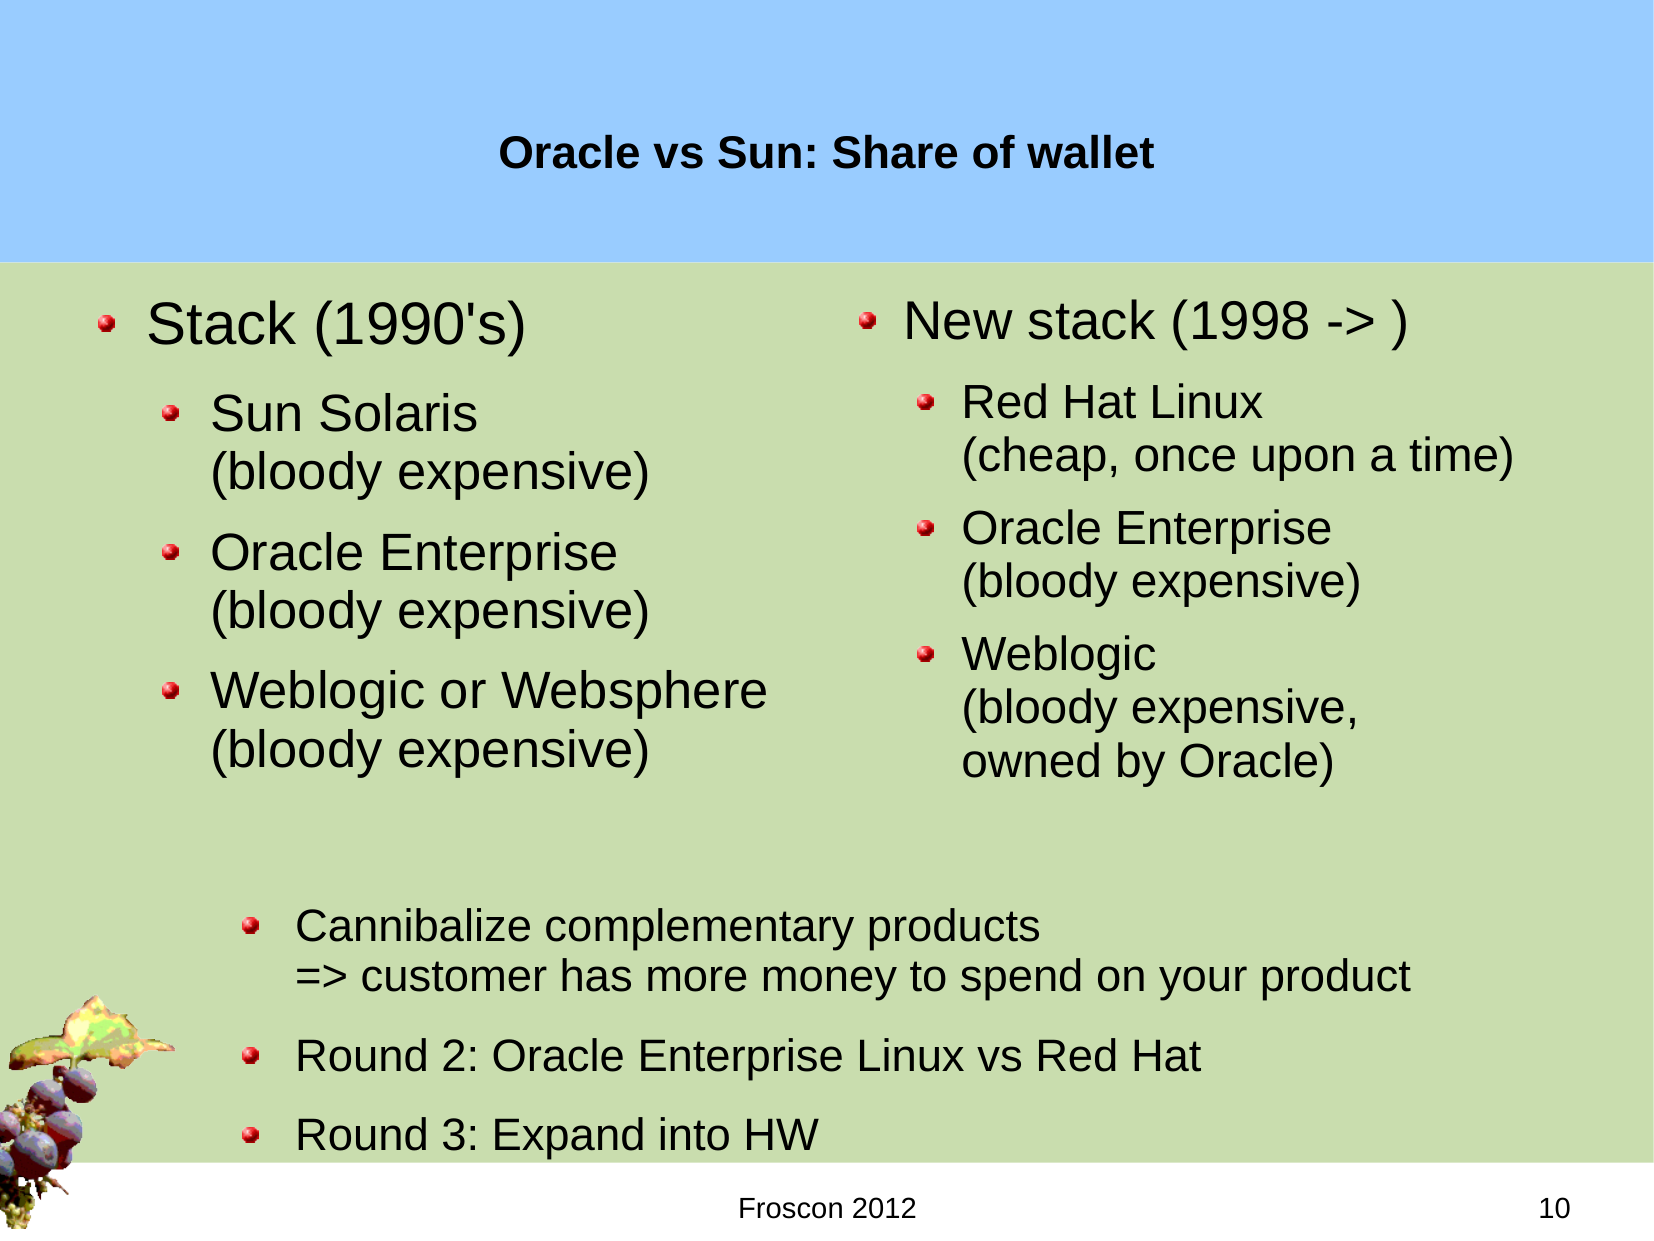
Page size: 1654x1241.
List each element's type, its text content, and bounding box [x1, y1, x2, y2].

list New stack (1998 -> ) Red Hat Linux (cheap, once upon a time) Oracle Enterprise (bloody expensive) Weblogic (bloody expensive, owned by Oracle) [845, 290, 1572, 788]
list Cannibalize complementary products => customer has more money to spend on your product Round 2: Oracle Enterprise Linux vs Red Hat Round 3: Expand into HW [225, 900, 1571, 1163]
picture [0, 990, 188, 1229]
title Oracle vs Sun: Share of wallet [82, 49, 1571, 257]
list Stack (1990's) Sun Solaris (bloody expensive) Oracle Enterprise (bloody expensive) Weblogic or Websphere (bloody expensive) [82, 290, 809, 788]
